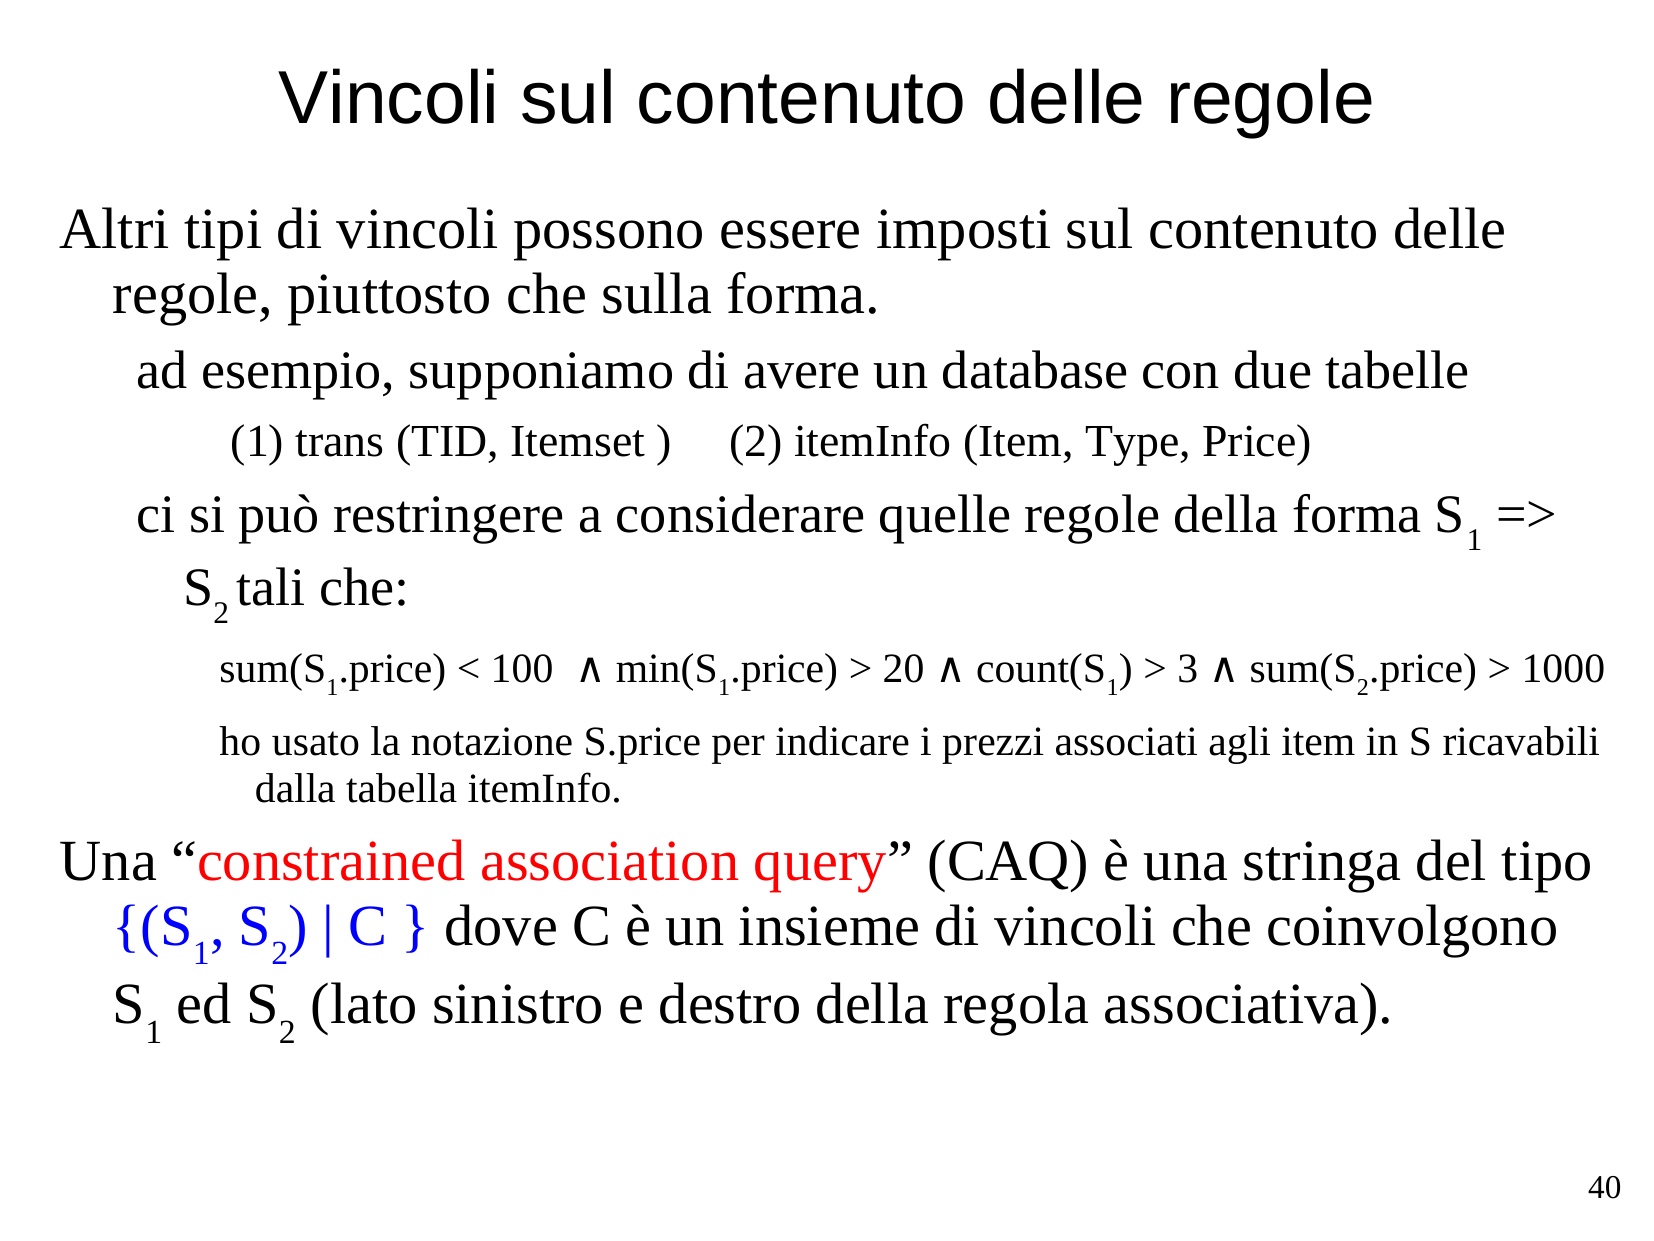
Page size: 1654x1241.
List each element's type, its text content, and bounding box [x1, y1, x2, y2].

list Altri tipi di vincoli possono essere imposti sul contenuto delle regole, piuttosto che sulla forma. ad esempio, supponiamo di avere un database con due tabelle (1) trans (TID, Itemset ) (2) itemInfo (Item, Type, Price) ci si può restringere a considerare quelle regole della forma S1 => S2 tali che: sum(S1.price) < 100 ∧ min(S1.price) > 20 ∧ count(S1) > 3 ∧ sum(S2.price) > 1000 ho usato la notazione S.price per indicare i prezzi associati agli item in S ricavabili dalla tabella itemInfo. Una “constrained association query” (CAQ) è una stringa del tipo {(S1, S2) | C } dove C è un insieme di vincoli che coinvolgono S1 ed S2 (lato sinistro e destro della regola associativa). [42, 196, 1612, 1187]
title Vincoli sul contenuto delle regole [37, 30, 1617, 166]
